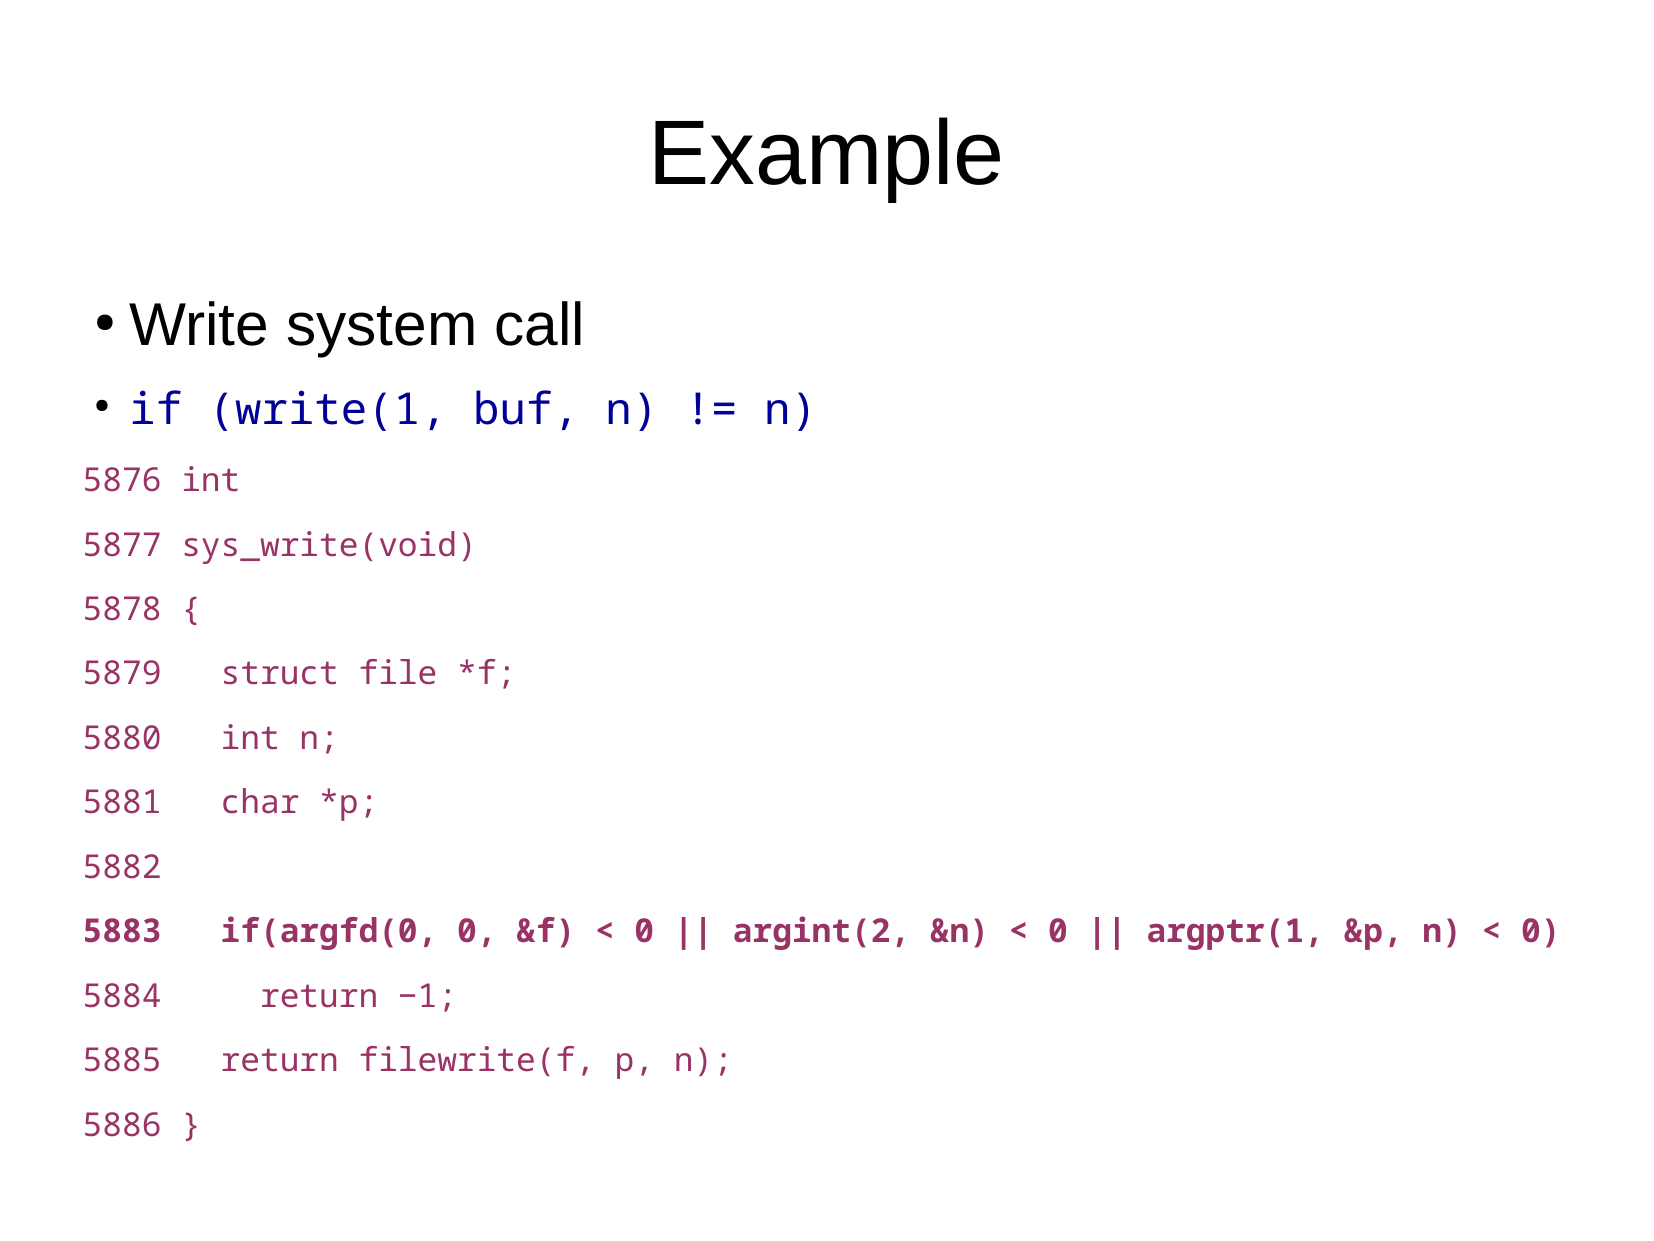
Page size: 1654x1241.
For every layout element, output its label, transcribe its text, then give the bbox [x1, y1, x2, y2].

list Write system call if (write(1, buf, n) != n) 5876 int 5877 sys_write(void) 5878 { 5879 struct file *f; 5880 int n; 5881 char *p; 5882 5883 if(argfd(0, 0, &f) < 0 || argint(2, &n) < 0 || argptr(1, &p, n) < 0) 5884 return −1; 5885 return filewrite(f, p, n); 5886 } [82, 290, 1571, 1163]
title Example [82, 49, 1571, 257]
